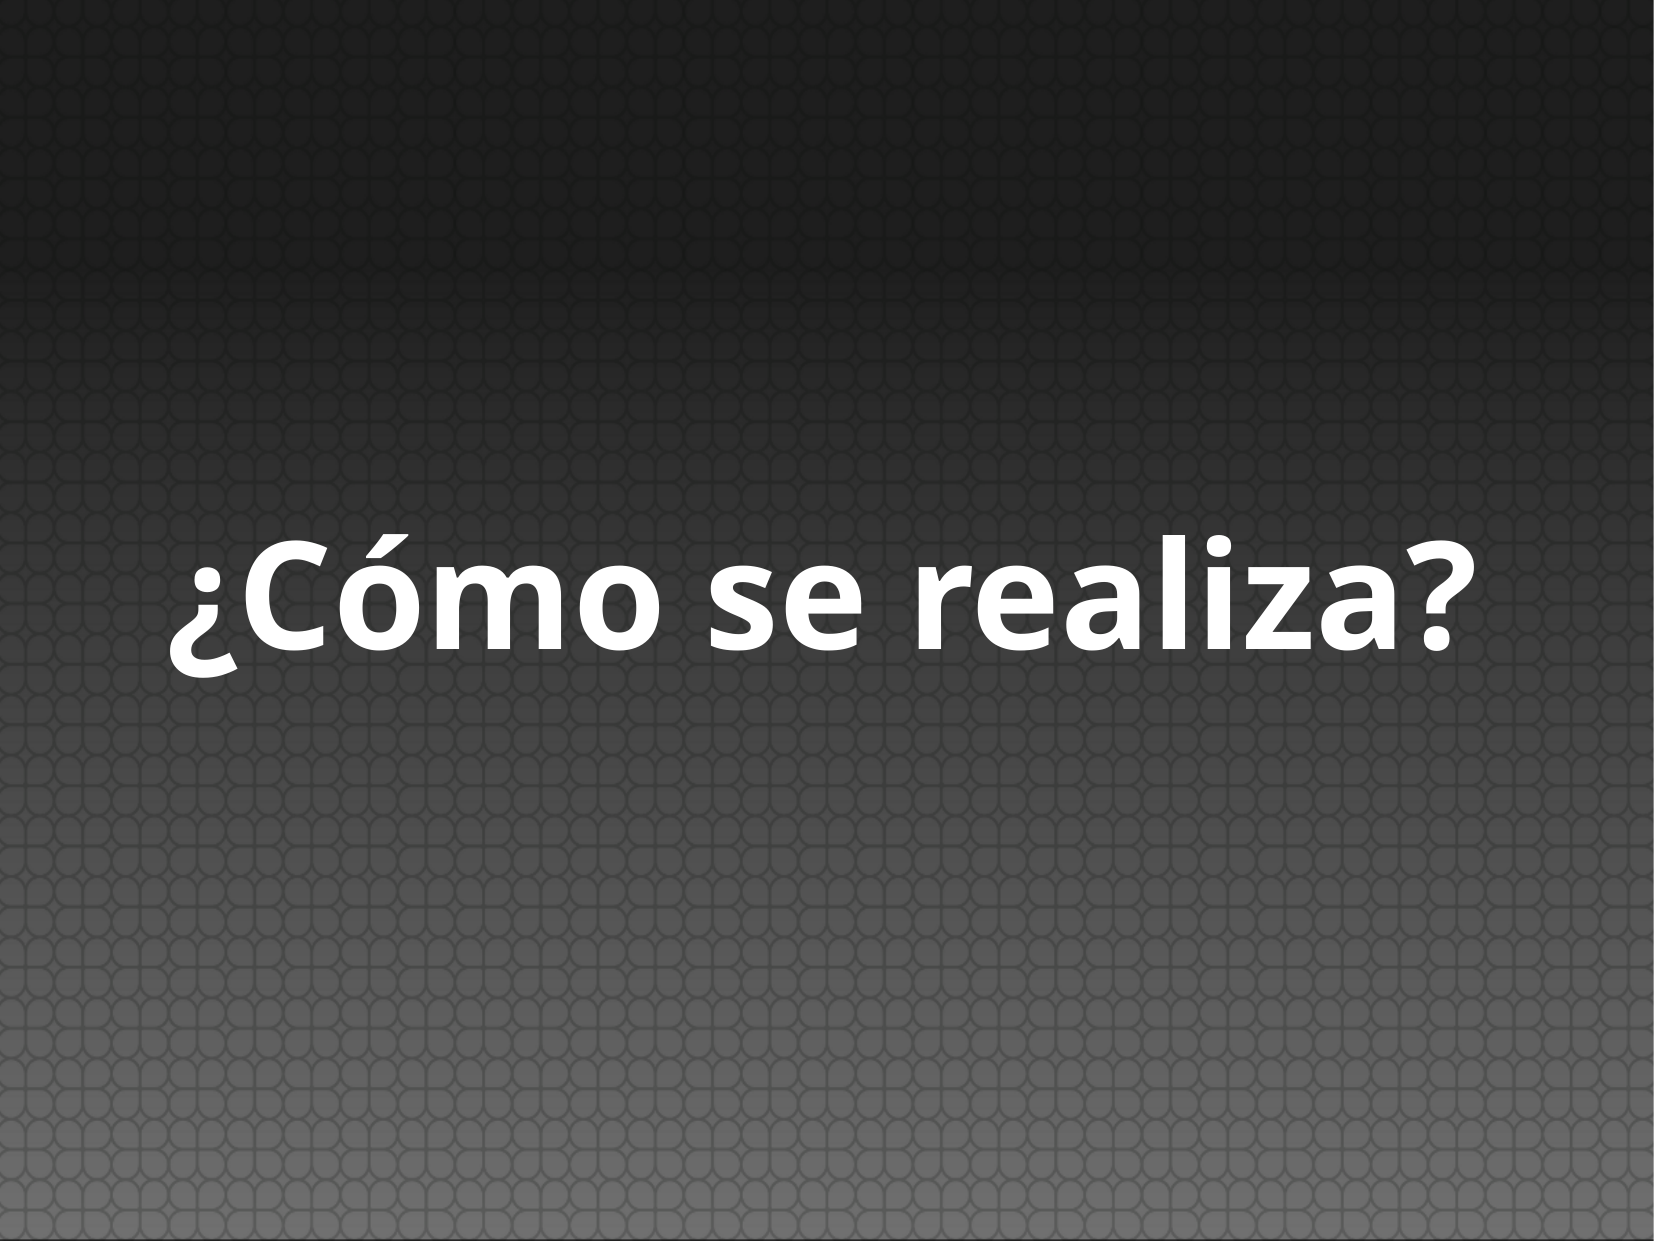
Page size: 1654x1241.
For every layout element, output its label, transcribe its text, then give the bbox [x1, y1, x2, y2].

title ¿Cómo se realiza? [78, 497, 1567, 686]
picture [0, 0, 1654, 1241]
